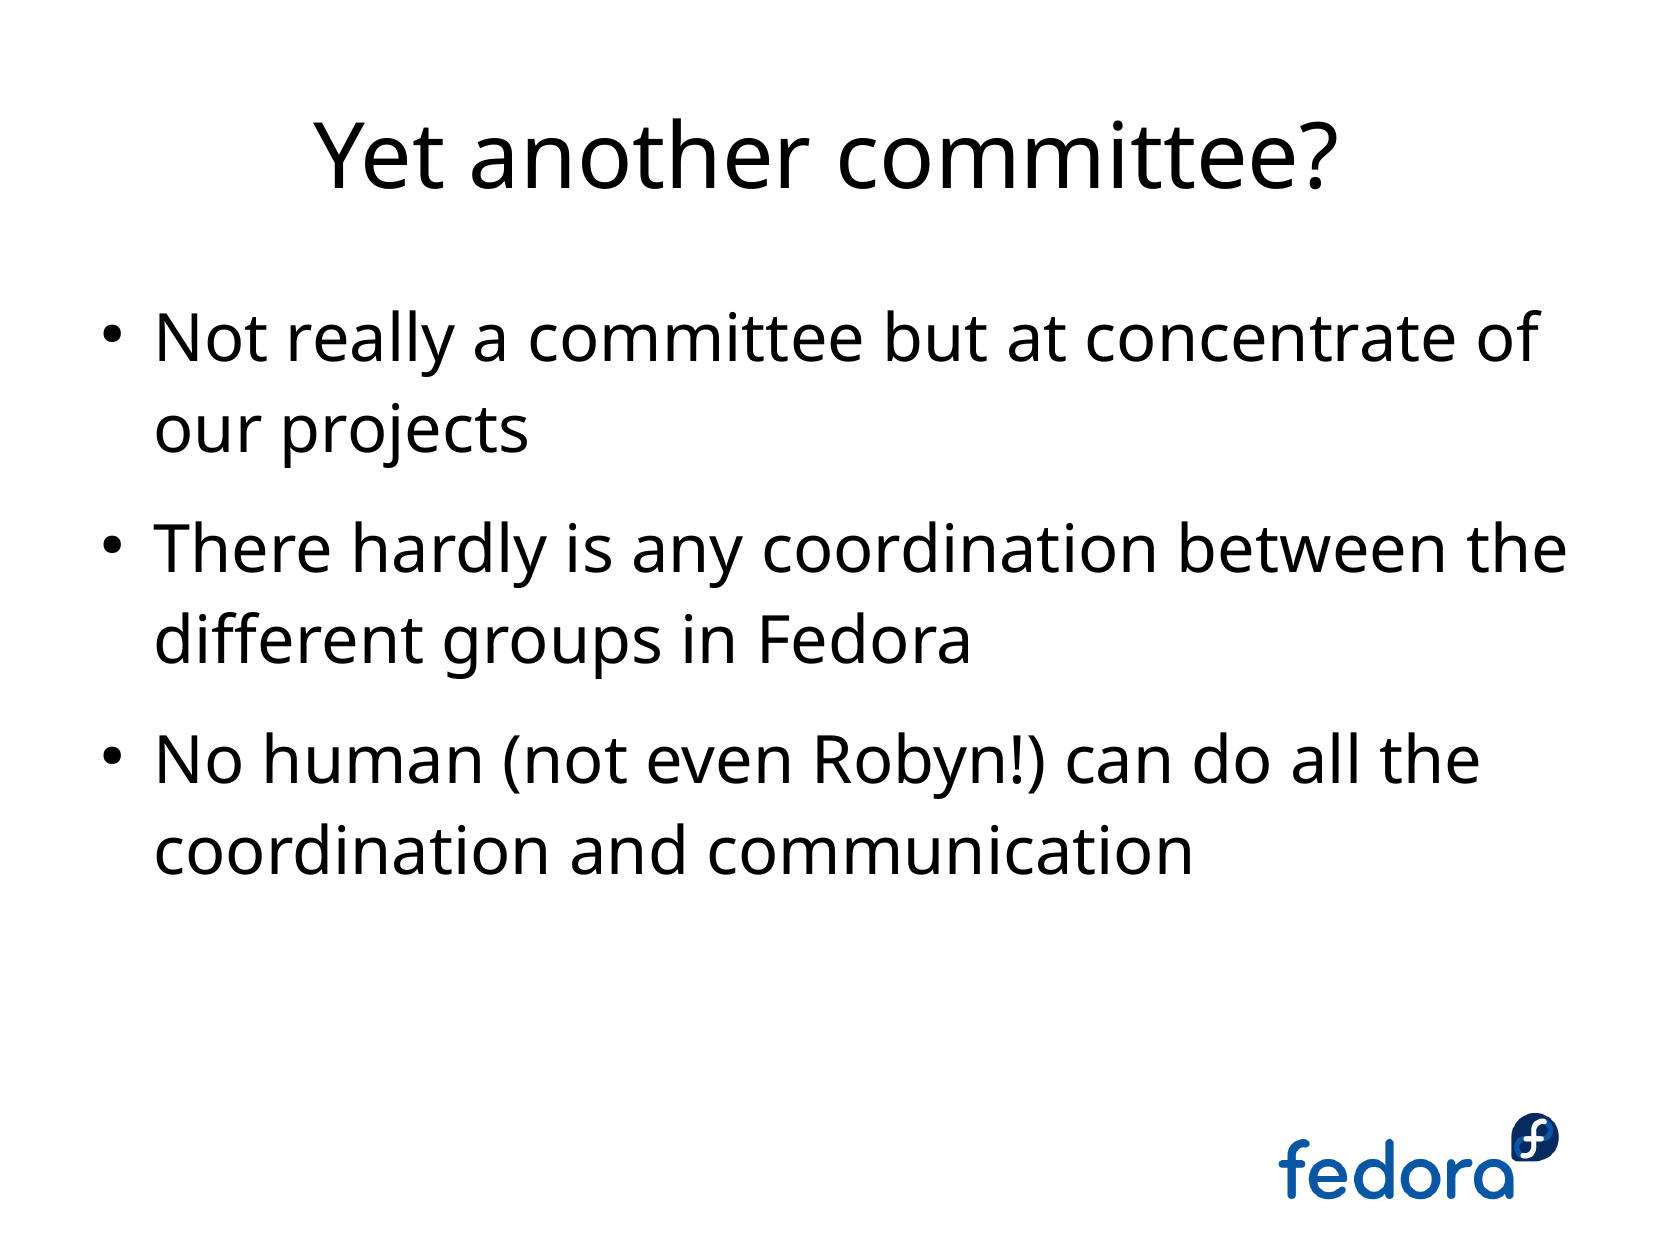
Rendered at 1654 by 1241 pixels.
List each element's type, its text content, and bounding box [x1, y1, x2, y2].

picture [1269, 1109, 1565, 1211]
title Yet another committee? [82, 49, 1571, 257]
list Not really a committee but at concentrate of our projects There hardly is any coordination between the different groups in Fedora No human (not even Robyn!) can do all the coordination and communication [82, 290, 1571, 1109]
